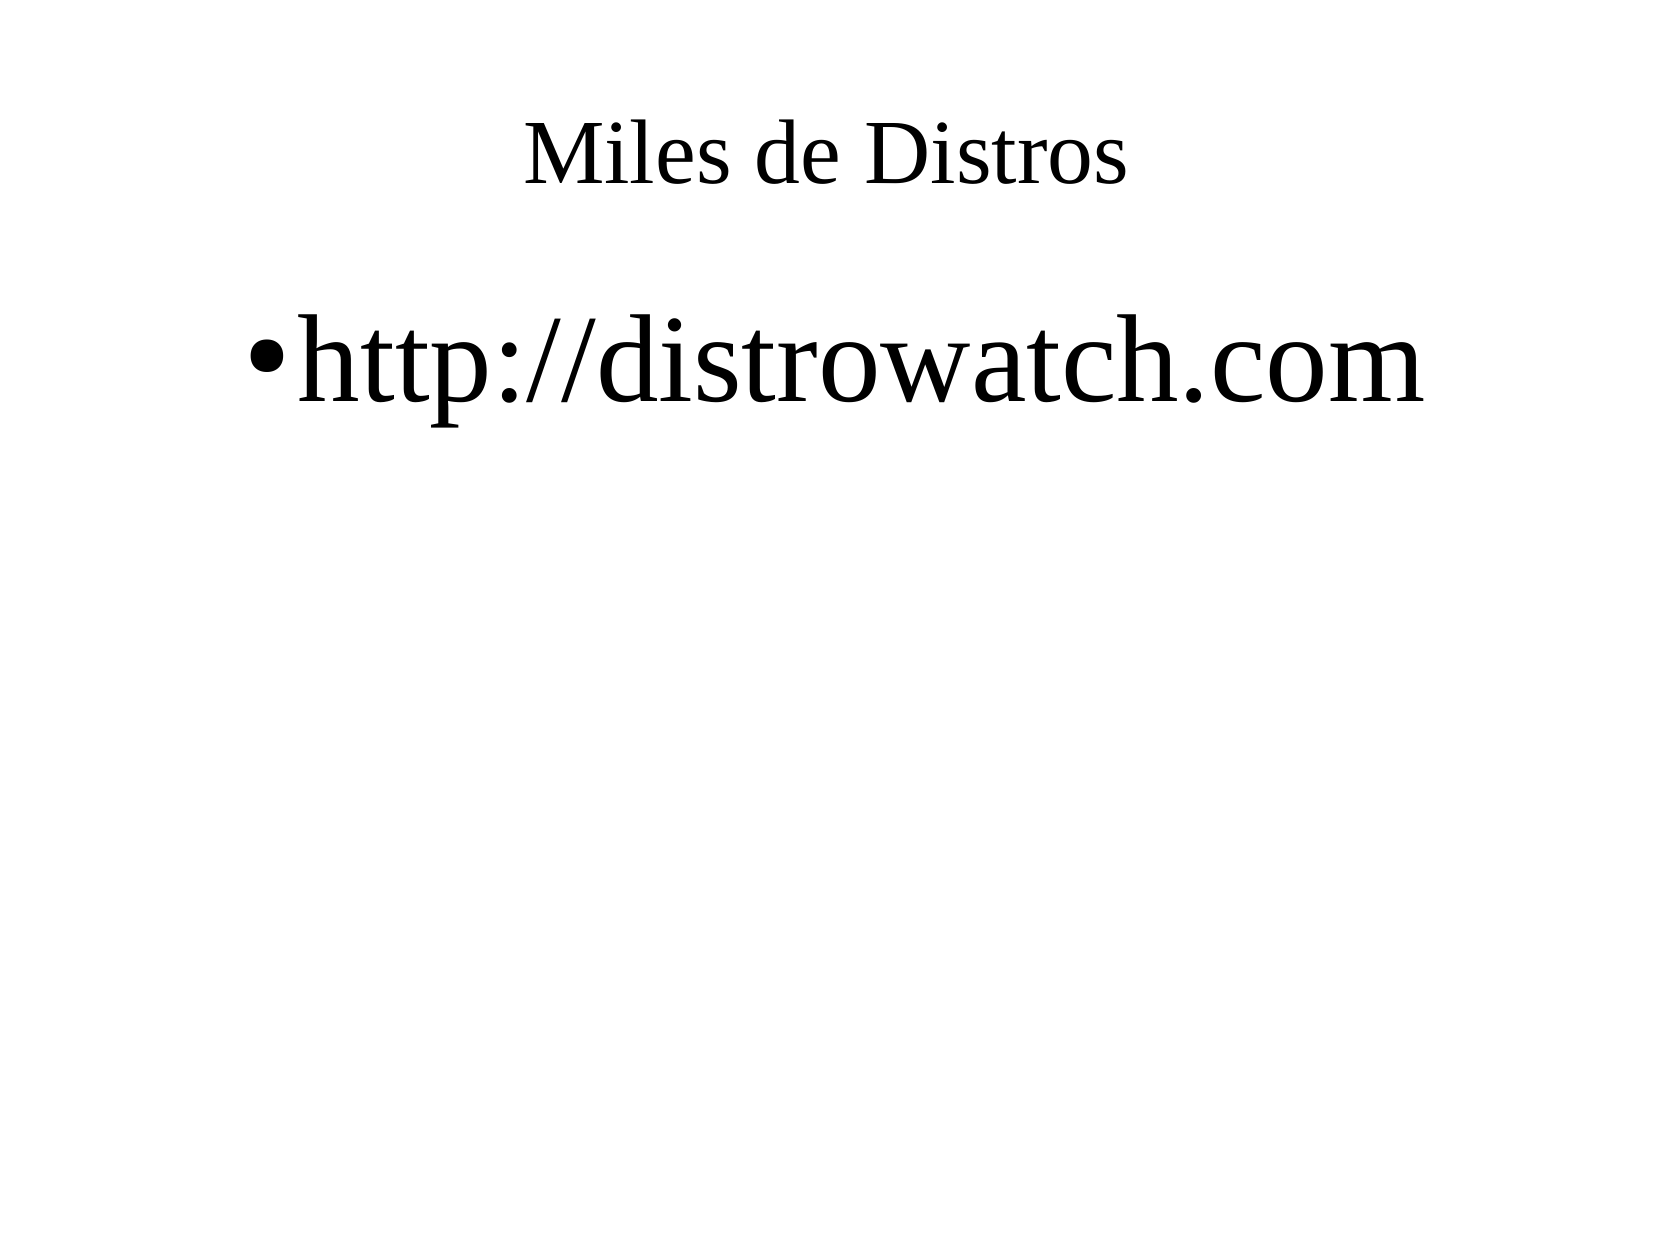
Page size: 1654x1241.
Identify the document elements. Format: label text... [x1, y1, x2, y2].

title Miles de Distros [82, 49, 1571, 257]
list http://distrowatch.com [82, 290, 1571, 1010]
